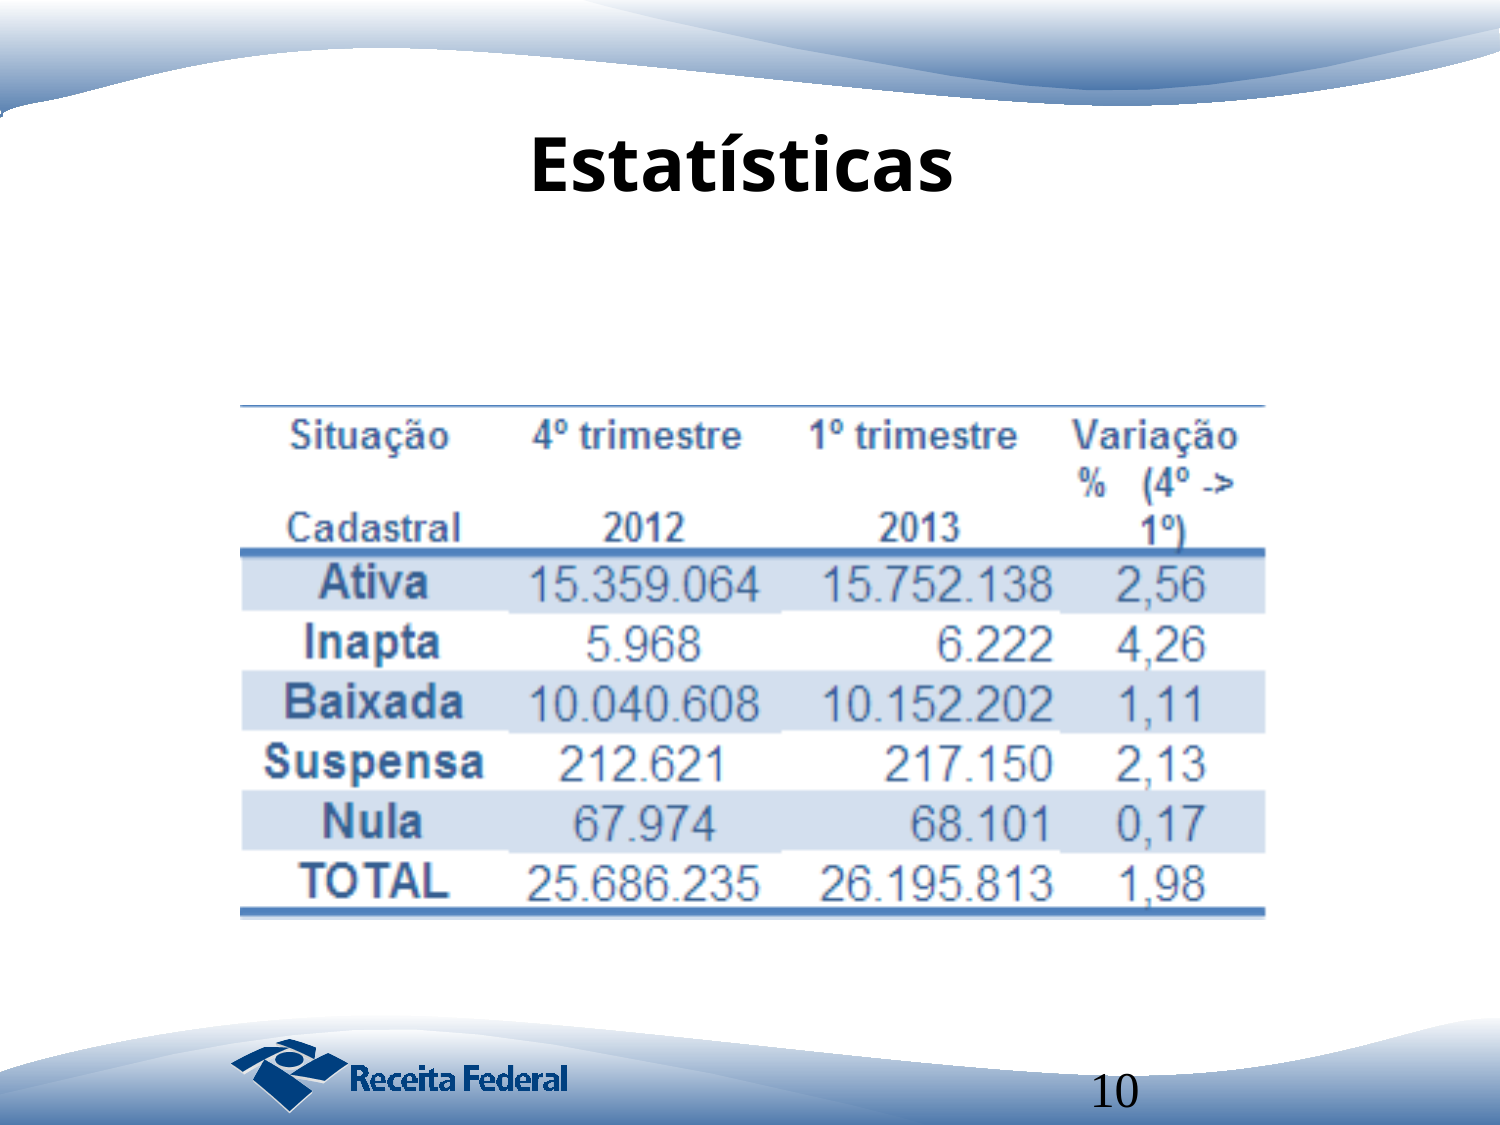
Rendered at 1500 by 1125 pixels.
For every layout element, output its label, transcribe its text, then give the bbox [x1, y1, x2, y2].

picture [229, 1037, 575, 1117]
text_box Estatísticas [197, 119, 1286, 295]
picture [240, 405, 1278, 920]
